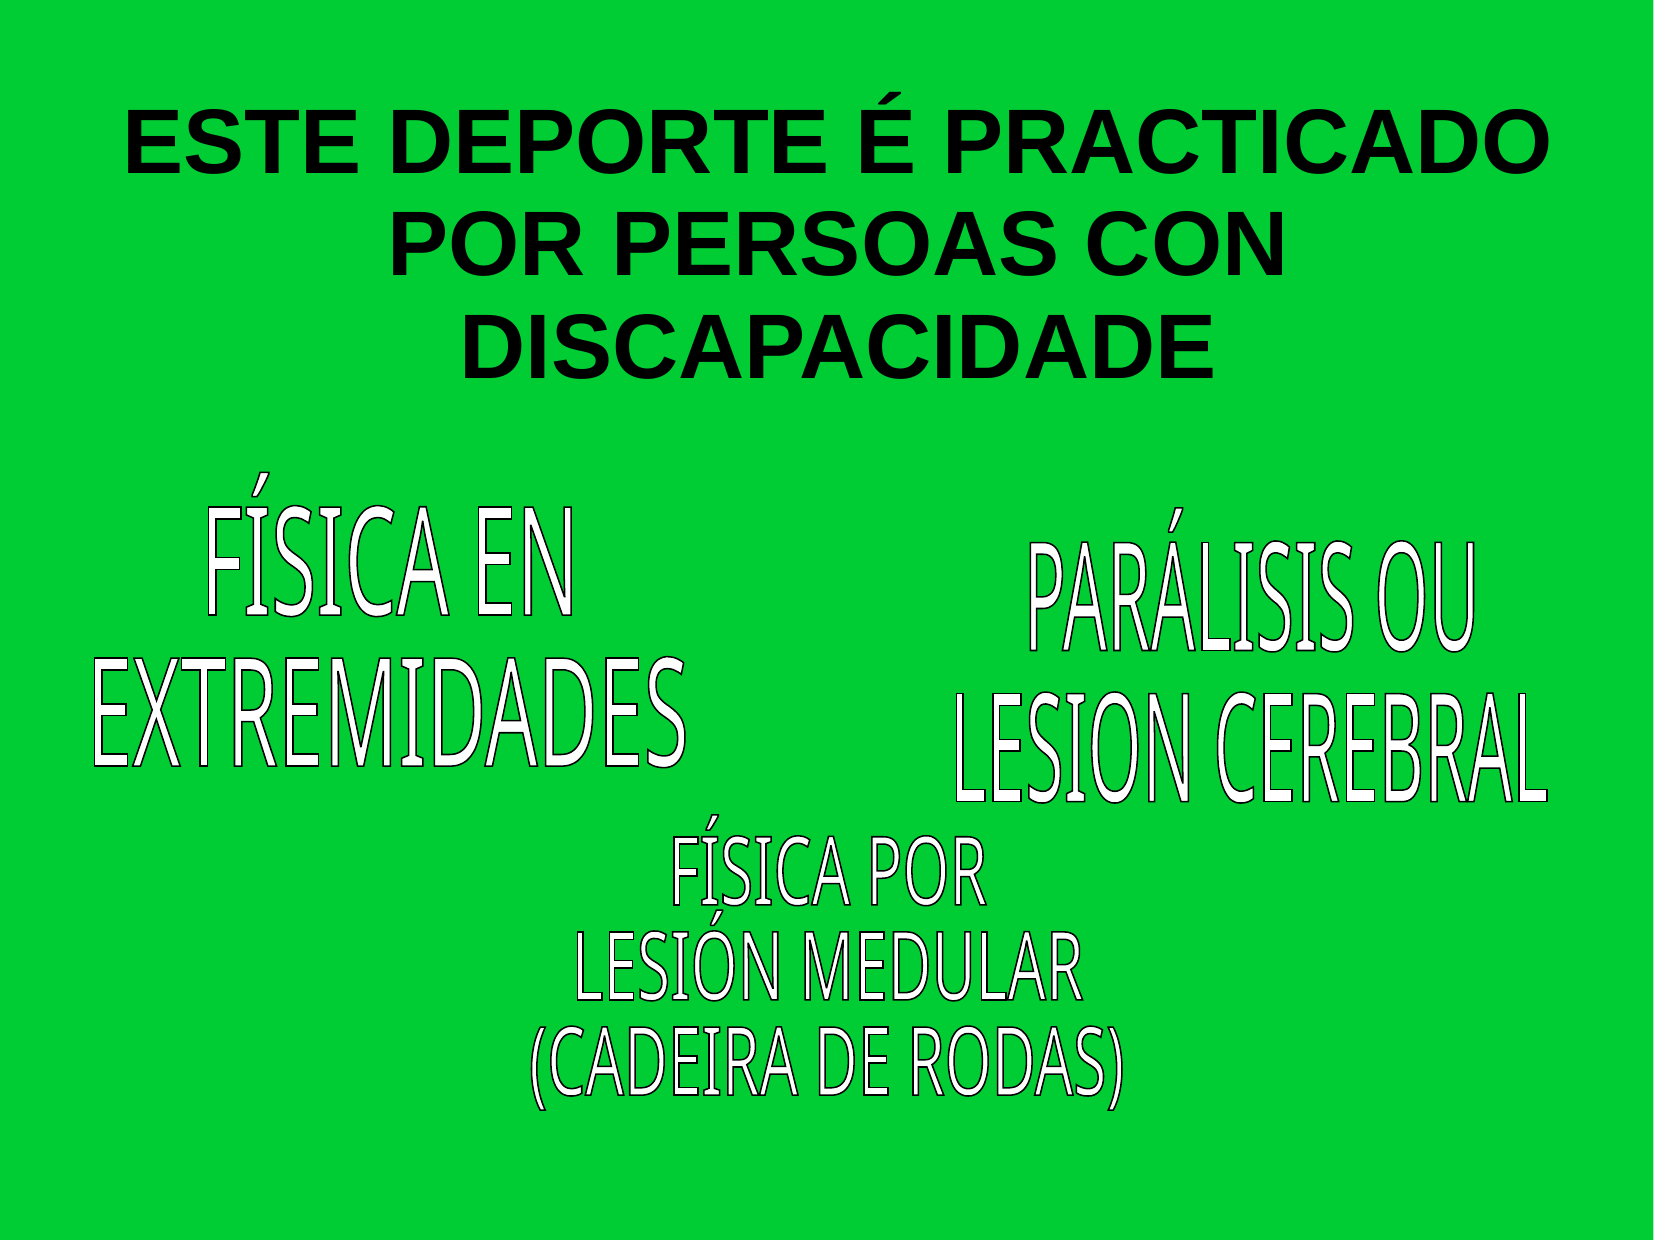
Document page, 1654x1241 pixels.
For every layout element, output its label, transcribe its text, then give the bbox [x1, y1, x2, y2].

text_box FÍSICA POR LESIÓN MEDULAR (CADEIRA DE RODAS) [674, 836, 699, 905]
text_box FÍSICA POR LESIÓN MEDULAR (CADEIRA DE RODAS) [859, 931, 884, 1000]
text_box FÍSICA POR LESIÓN MEDULAR (CADEIRA DE RODAS) [703, 1027, 720, 1096]
text_box PARÁLISIS OU LESION CEREBRAL [1346, 693, 1375, 802]
text_box FÍSICA POR LESIÓN MEDULAR (CADEIRA DE RODAS) [1034, 1026, 1074, 1096]
text_box FÍSICA POR LESIÓN MEDULAR (CADEIRA DE RODAS) [1076, 1026, 1104, 1097]
text_box PARÁLISIS OU LESION CEREBRAL [1378, 540, 1425, 652]
text_box FÍSICA EN EXTREMIDADES [524, 507, 572, 616]
text_box FÍSICA EN EXTREMIDADES [246, 507, 268, 616]
text_box FÍSICA EN EXTREMIDADES [545, 658, 593, 767]
text_box FÍSICA EN EXTREMIDADES [605, 658, 639, 767]
text_box PARÁLISIS OU LESION CEREBRAL [1321, 541, 1353, 652]
text_box PARÁLISIS OU LESION CEREBRAL [1066, 693, 1085, 802]
text_box FÍSICA EN EXTREMIDADES [434, 658, 482, 767]
text_box PARÁLISIS OU LESION CEREBRAL [1030, 542, 1063, 651]
text_box PARÁLISIS OU LESION CEREBRAL [993, 693, 1022, 802]
text_box FÍSICA EN EXTREMIDADES [478, 507, 512, 616]
text_box FÍSICA EN EXTREMIDADES [208, 507, 242, 616]
text_box FÍSICA EN EXTREMIDADES [647, 656, 685, 768]
text_box FÍSICA EN EXTREMIDADES [401, 658, 423, 767]
text_box FÍSICA POR LESIÓN MEDULAR (CADEIRA DE RODAS) [937, 931, 971, 1001]
text_box FÍSICA POR LESIÓN MEDULAR (CADEIRA DE RODAS) [912, 1027, 944, 1096]
text_box FÍSICA POR LESIÓN MEDULAR (CADEIRA DE RODAS) [805, 931, 849, 1000]
text_box FÍSICA POR LESIÓN MEDULAR (CADEIRA DE RODAS) [723, 835, 751, 906]
text_box FÍSICA POR LESIÓN MEDULAR (CADEIRA DE RODAS) [609, 931, 634, 1000]
text_box FÍSICA POR LESIÓN MEDULAR (CADEIRA DE RODAS) [694, 930, 735, 1001]
text_box FÍSICA EN EXTREMIDADES [396, 506, 450, 616]
text_box PARÁLISIS OU LESION CEREBRAL [1217, 692, 1256, 804]
text_box FÍSICA POR LESIÓN MEDULAR (CADEIRA DE RODAS) [629, 1027, 665, 1096]
text_box FÍSICA POR LESIÓN MEDULAR (CADEIRA DE RODAS) [811, 836, 851, 905]
text_box FÍSICA POR LESIÓN MEDULAR (CADEIRA DE RODAS) [673, 1027, 698, 1096]
text_box PARÁLISIS OU LESION CEREBRAL [1028, 692, 1061, 804]
text_box FÍSICA POR LESIÓN MEDULAR (CADEIRA DE RODAS) [531, 1027, 546, 1111]
text_box FÍSICA POR LESIÓN MEDULAR (CADEIRA DE RODAS) [955, 836, 987, 905]
text_box FÍSICA EN EXTREMIDADES [484, 657, 538, 767]
text_box FÍSICA POR LESIÓN MEDULAR (CADEIRA DE RODAS) [701, 836, 718, 905]
text_box FÍSICA POR LESIÓN MEDULAR (CADEIRA DE RODAS) [743, 931, 778, 1000]
text_box FÍSICA EN EXTREMIDADES [319, 507, 341, 616]
text_box FÍSICA POR LESIÓN MEDULAR (CADEIRA DE RODAS) [1108, 1027, 1122, 1111]
text_box FÍSICA EN EXTREMIDADES [132, 658, 181, 767]
text_box FÍSICA EN EXTREMIDADES [331, 658, 391, 767]
text_box PARÁLISIS OU LESION CEREBRAL [1385, 693, 1421, 802]
text_box FÍSICA POR LESIÓN MEDULAR (CADEIRA DE RODAS) [640, 931, 668, 1001]
text_box FÍSICA POR LESIÓN MEDULAR (CADEIRA DE RODAS) [550, 1026, 584, 1097]
text_box PARÁLISIS OU LESION CEREBRAL [1259, 541, 1291, 652]
text_box FÍSICA EN EXTREMIDADES [94, 658, 128, 767]
text_box FÍSICA EN EXTREMIDADES [285, 658, 319, 767]
text_box FÍSICA POR LESIÓN MEDULAR (CADEIRA DE RODAS) [997, 1027, 1033, 1096]
text_box FÍSICA POR LESIÓN MEDULAR (CADEIRA DE RODAS) [906, 835, 946, 906]
text_box FÍSICA POR LESIÓN MEDULAR (CADEIRA DE RODAS) [777, 835, 810, 906]
text_box FÍSICA POR LESIÓN MEDULAR (CADEIRA DE RODAS) [1051, 931, 1083, 1000]
text_box FÍSICA POR LESIÓN MEDULAR (CADEIRA DE RODAS) [727, 1026, 799, 1096]
text_box PARÁLISIS OU LESION CEREBRAL [1430, 693, 1513, 802]
text_box FÍSICA POR LESIÓN MEDULAR (CADEIRA DE RODAS) [948, 1026, 989, 1097]
text_box PARÁLISIS OU LESION CEREBRAL [1091, 691, 1138, 804]
text_box FÍSICA POR LESIÓN MEDULAR (CADEIRA DE RODAS) [755, 836, 772, 905]
text_box FÍSICA POR LESIÓN MEDULAR (CADEIRA DE RODAS) [819, 1027, 855, 1096]
text_box FÍSICA EN EXTREMIDADES [349, 505, 394, 617]
text_box FÍSICA POR LESIÓN MEDULAR (CADEIRA DE RODAS) [893, 931, 928, 1000]
text_box PARÁLISIS OU LESION CEREBRAL [956, 693, 985, 802]
text_box FÍSICA EN EXTREMIDADES [275, 505, 313, 617]
text_box PARÁLISIS OU LESION CEREBRAL [1435, 542, 1474, 652]
text_box PARÁLISIS OU LESION CEREBRAL [1296, 542, 1315, 651]
text_box PARÁLISIS OU LESION CEREBRAL [1519, 693, 1548, 802]
text_box PARÁLISIS OU LESION CEREBRAL [1264, 693, 1293, 802]
text_box PARÁLISIS OU LESION CEREBRAL [1303, 693, 1339, 802]
text_box FÍSICA POR LESIÓN MEDULAR (CADEIRA DE RODAS) [577, 931, 602, 1000]
text_box FÍSICA POR LESIÓN MEDULAR (CADEIRA DE RODAS) [672, 931, 689, 1000]
text_box PARÁLISIS OU LESION CEREBRAL [1234, 542, 1253, 651]
text_box PARÁLISIS OU LESION CEREBRAL [1202, 542, 1231, 651]
text_box PARÁLISIS OU LESION CEREBRAL [1148, 693, 1189, 802]
text_box PARÁLISIS OU LESION CEREBRAL [1062, 542, 1107, 651]
text_box FÍSICA EN EXTREMIDADES [234, 658, 277, 767]
text_box ESTE DEPORTE É PRACTICADO POR PERSOAS CON DISCAPACIDADE [47, 82, 1630, 406]
text_box FÍSICA POR LESIÓN MEDULAR (CADEIRA DE RODAS) [863, 1027, 888, 1096]
text_box FÍSICA EN EXTREMIDADES [181, 658, 226, 767]
text_box FÍSICA POR LESIÓN MEDULAR (CADEIRA DE RODAS) [871, 836, 900, 905]
text_box FÍSICA POR LESIÓN MEDULAR (CADEIRA DE RODAS) [981, 931, 1046, 1000]
text_box PARÁLISIS OU LESION CEREBRAL [1113, 542, 1196, 651]
text_box FÍSICA POR LESIÓN MEDULAR (CADEIRA DE RODAS) [585, 1026, 624, 1096]
